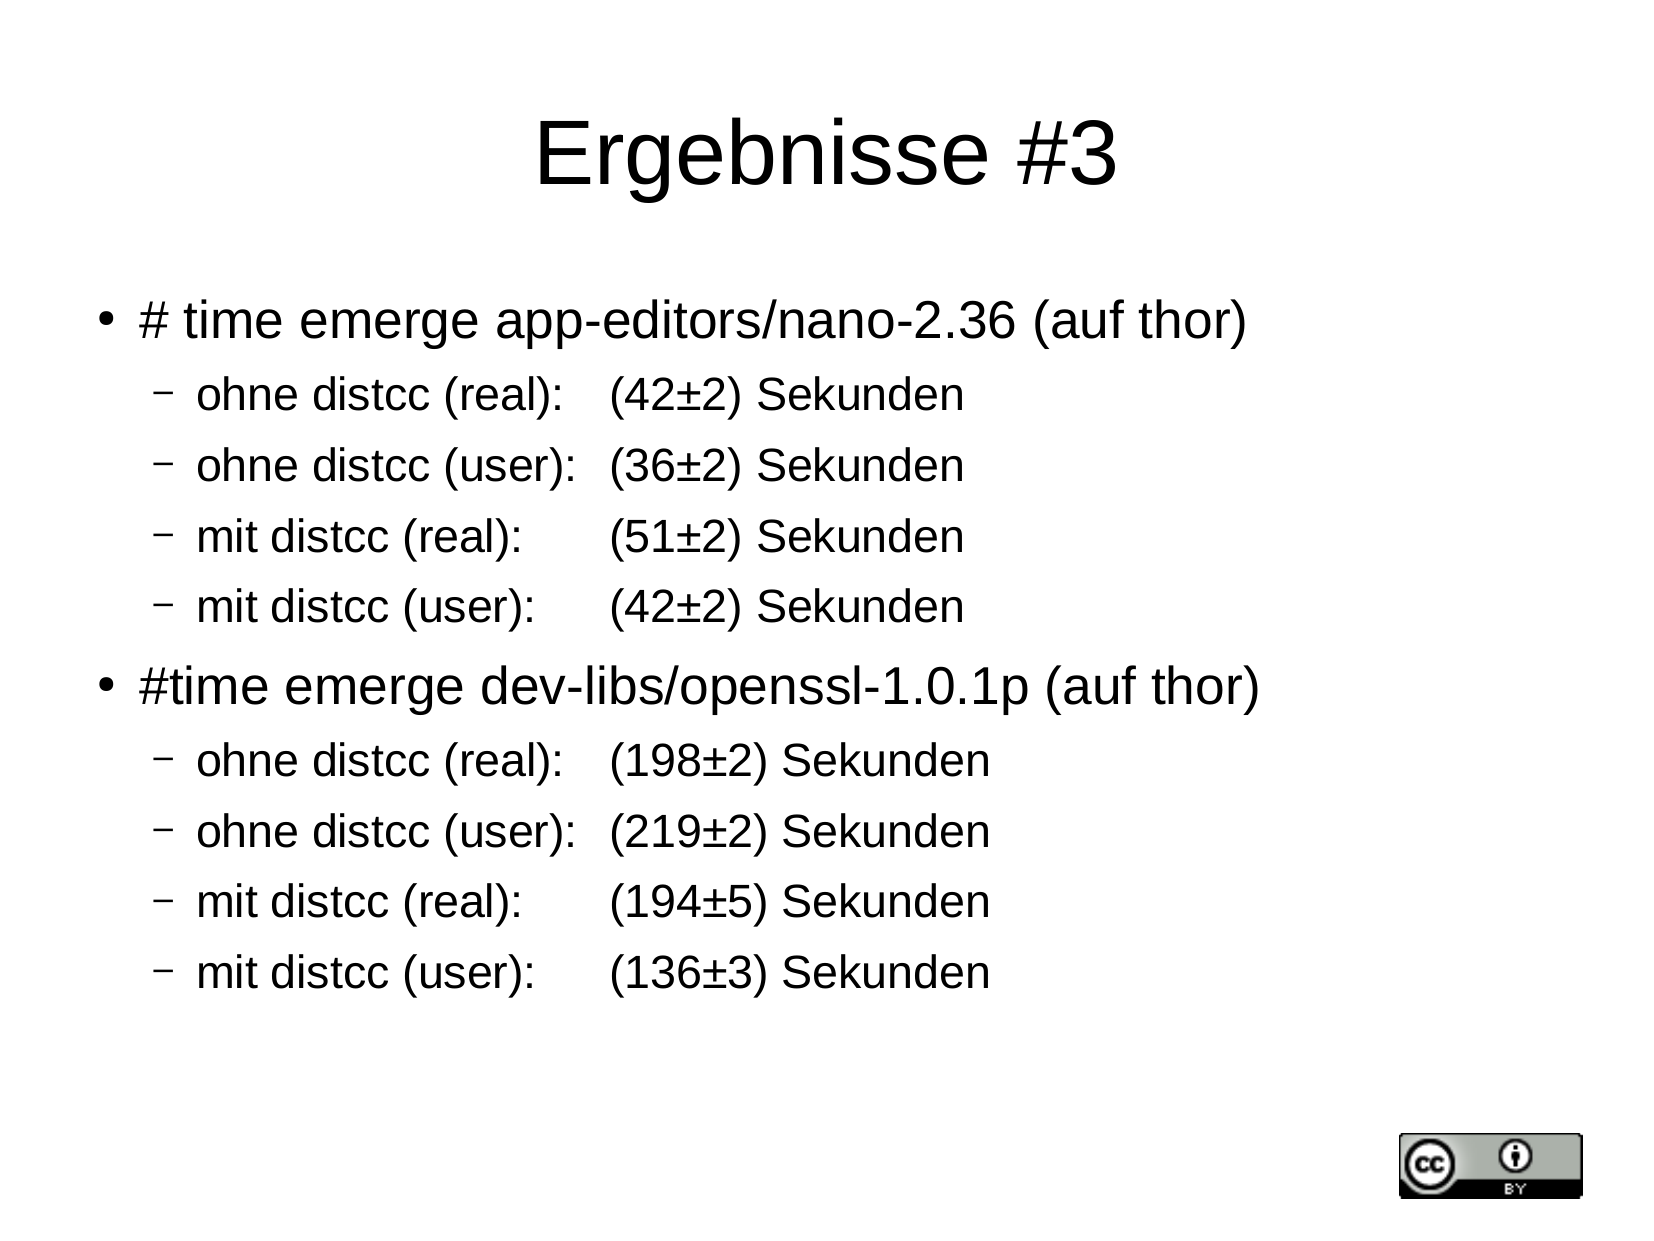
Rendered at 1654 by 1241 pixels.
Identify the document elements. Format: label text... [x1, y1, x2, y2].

list # time emerge app-editors/nano-2.36 (auf thor) ohne distcc (real): (42±2) Sekunden ohne distcc (user): (36±2) Sekunden mit distcc (real): (51±2) Sekunden mit distcc (user): (42±2) Sekunden #time emerge dev-libs/openssl-1.0.1p (auf thor) ohne distcc (real): (198±2) Sekunden ohne distcc (user): (219±2) Sekunden mit distcc (real): (194±5) Sekunden mit distcc (user): (136±3) Sekunden [82, 290, 1571, 1010]
picture [1399, 1133, 1583, 1199]
title Ergebnisse #3 [82, 49, 1571, 257]
